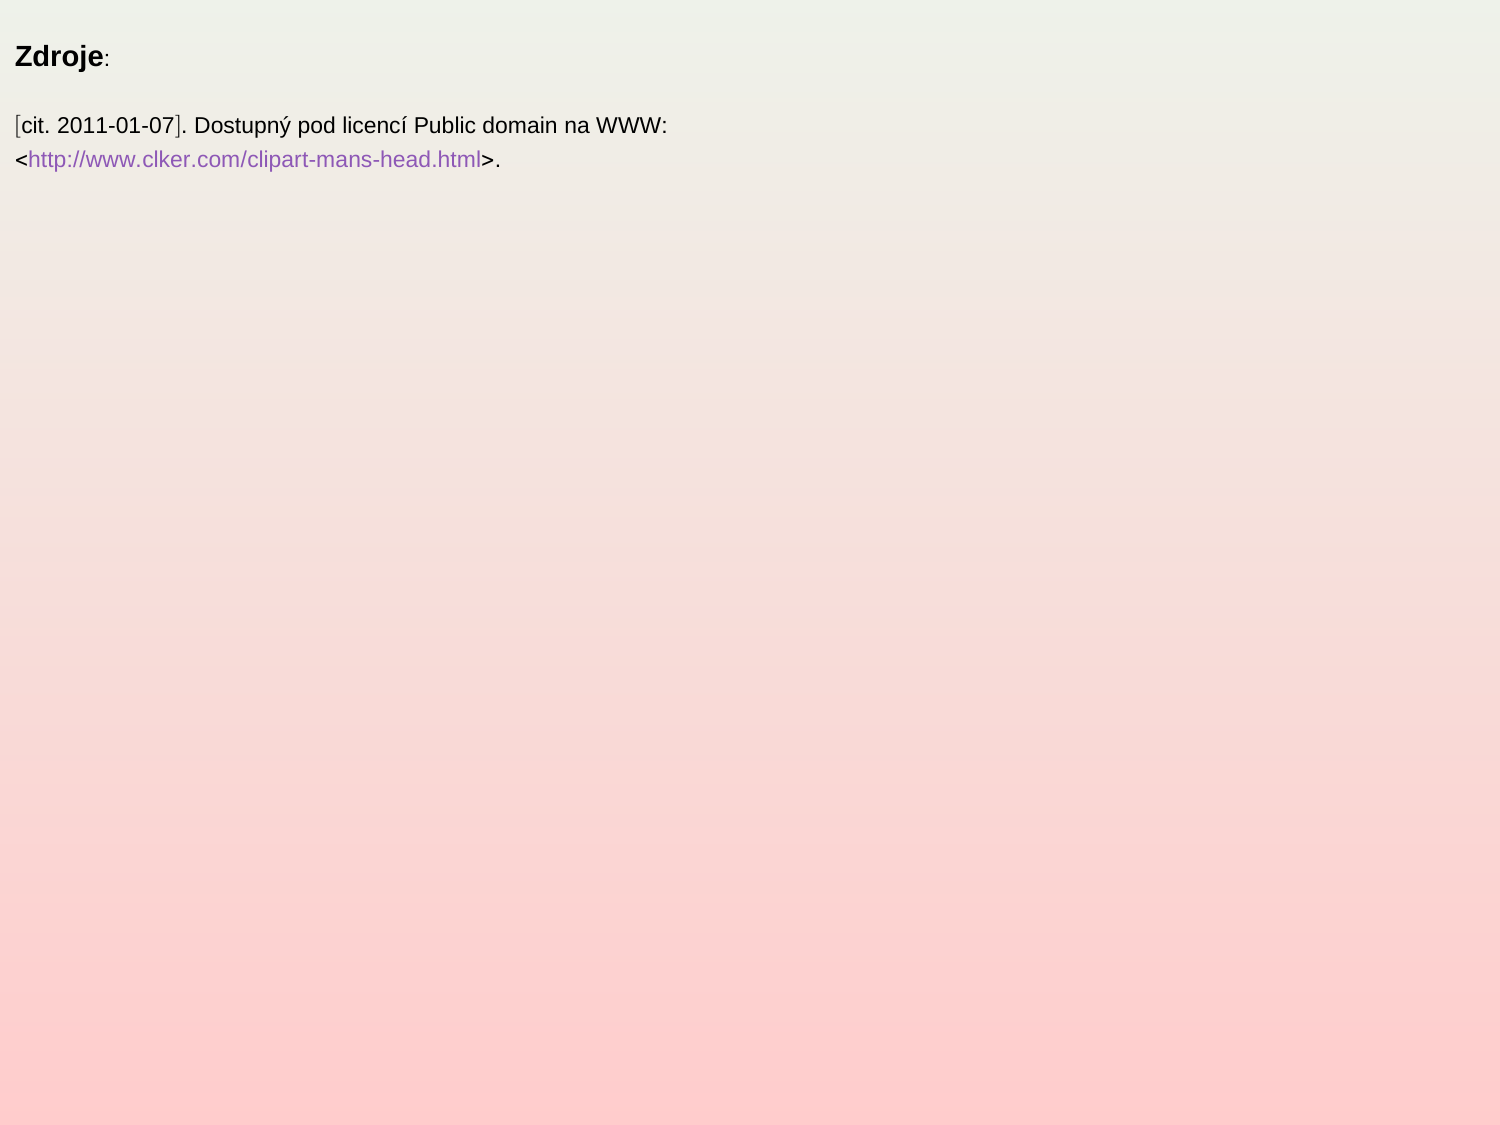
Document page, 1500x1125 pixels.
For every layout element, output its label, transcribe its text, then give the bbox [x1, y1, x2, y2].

text_box Zdroje: cit. 2011-01-07. Dostupný pod licencí Public domain na WWW: http://www.clker.com/clipart-mans-head.html. [0, 29, 1477, 180]
